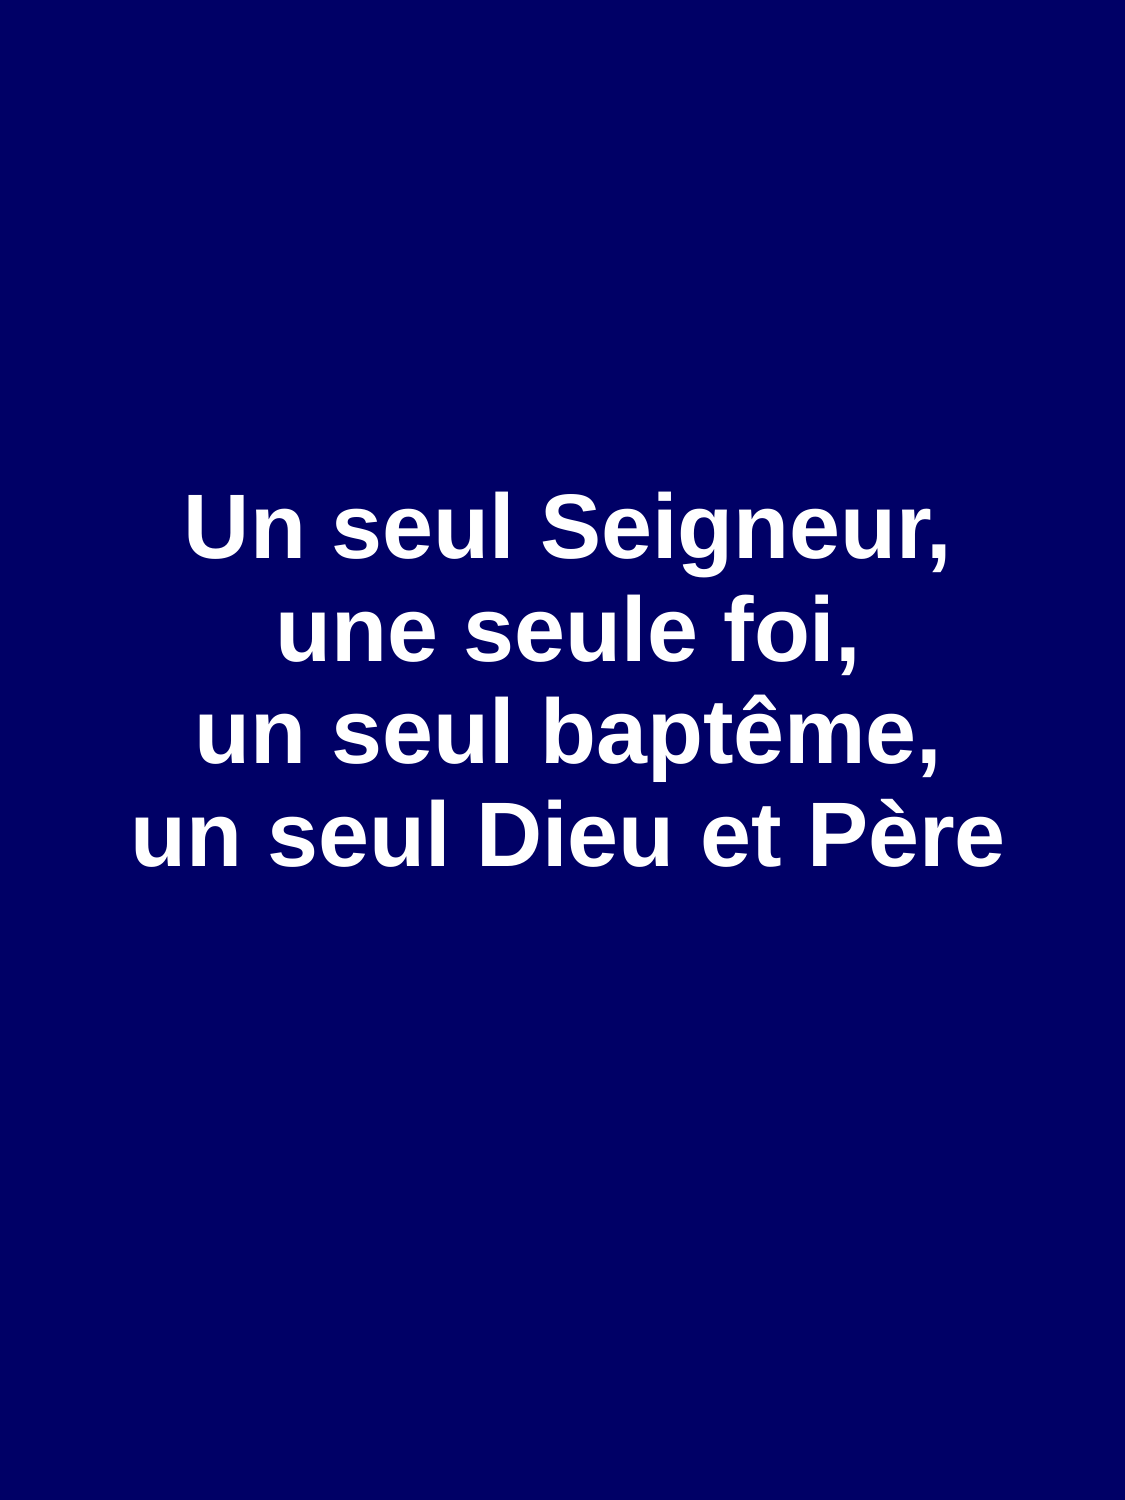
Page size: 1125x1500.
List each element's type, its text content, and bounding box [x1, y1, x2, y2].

title Un seul Seigneur, une seule foi, un seul baptême, un seul Dieu et Père [62, 475, 1075, 886]
